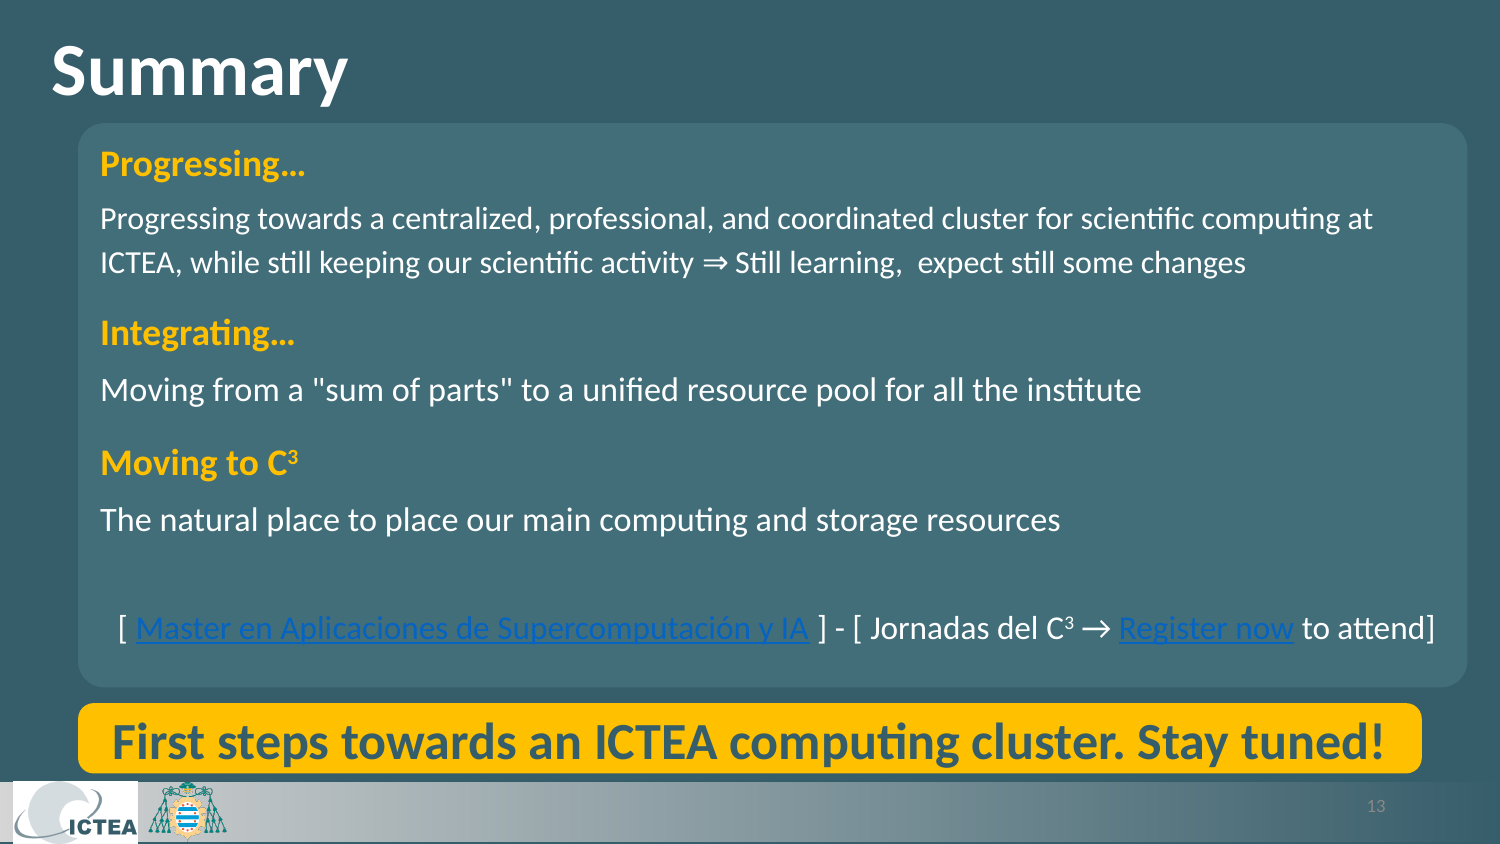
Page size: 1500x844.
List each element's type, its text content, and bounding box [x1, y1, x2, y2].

text_box [230, 782, 1500, 842]
text_box First steps towards an ICTEA computing cluster. Stay tuned! [78, 703, 1422, 774]
picture [147, 781, 230, 844]
text_box [0, 782, 13, 842]
text_box [138, 782, 147, 842]
title Summary [51, 18, 1346, 124]
picture [13, 781, 138, 844]
text_box Progressing… Progressing towards a centralized, professional, and coordinated cluster for scientific computing at ICTEA, while still keeping our scientific activity ⇒ Still learning, expect still some changes Integrating… Moving from a "sum of parts" to a unified resource pool for all the institute Moving to C3 The natural place to place our main computing and storage resources [ Master en Aplicaciones de Supercomputación y IA ] - [ Jornadas del C3 → Register now to attend] [100, 132, 1454, 653]
slide_number <number> [1059, 782, 1397, 827]
text_box [78, 123, 1468, 688]
